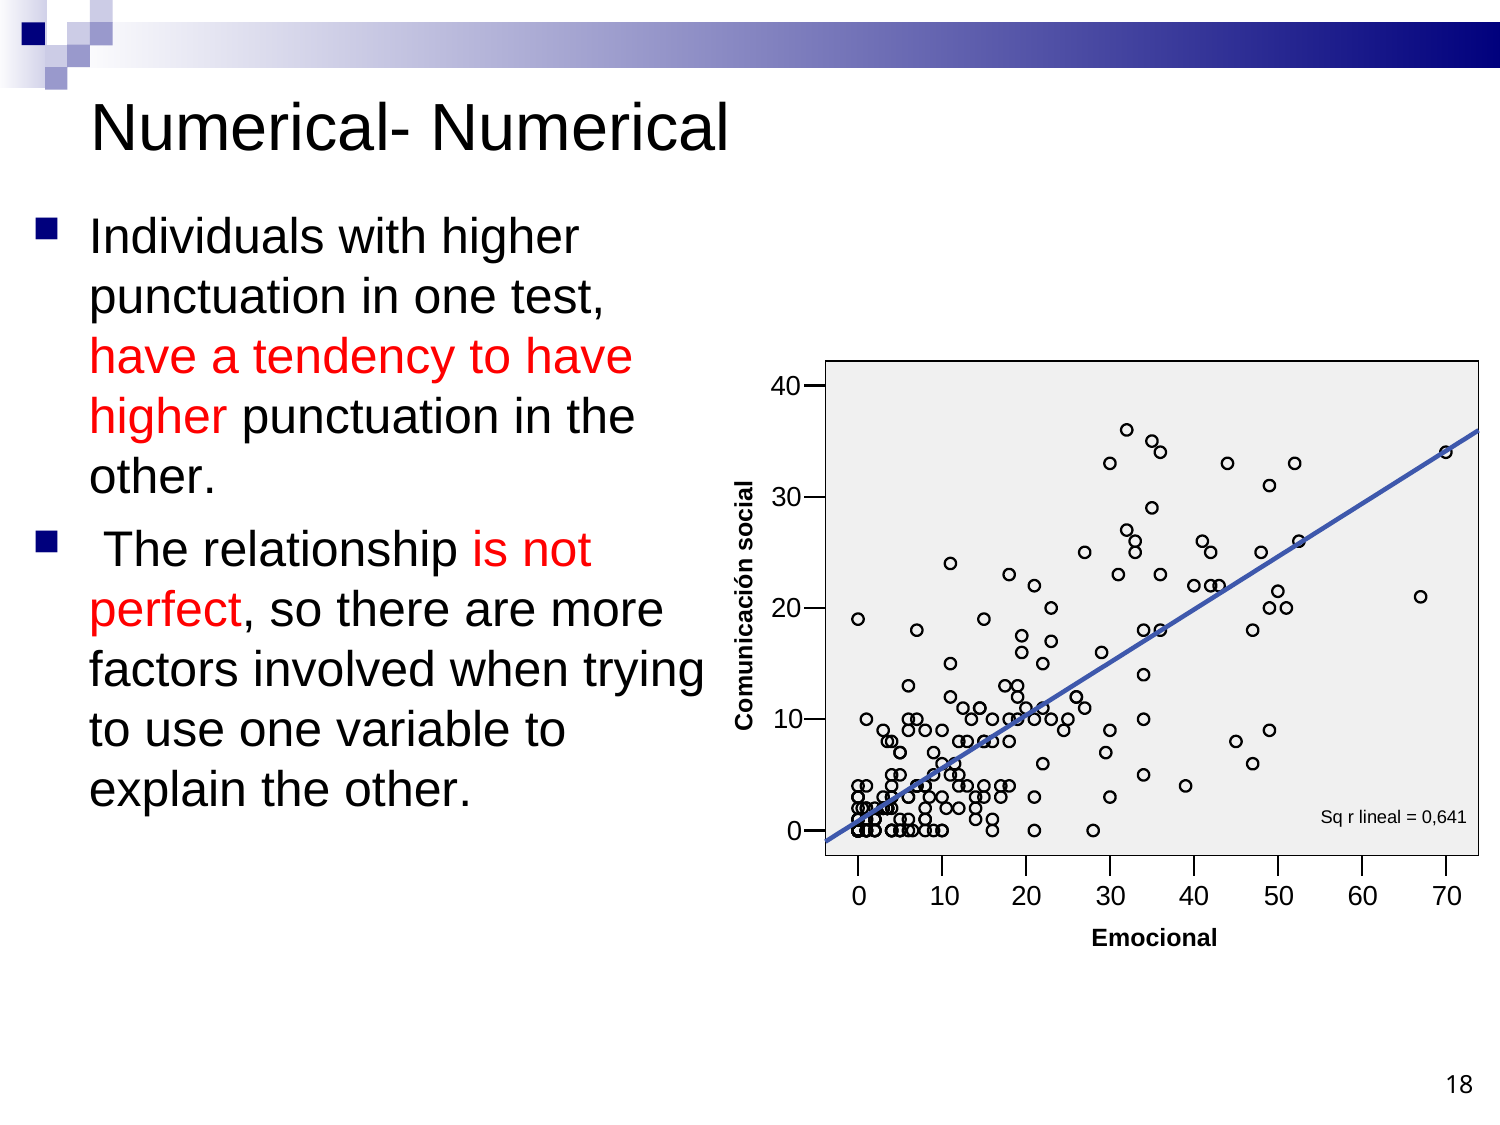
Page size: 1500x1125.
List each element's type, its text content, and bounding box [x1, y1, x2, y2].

list Individuals with higher punctuation in one test, have a tendency to have higher punctuation in the other. The relationship is not perfect, so there are more factors involved when trying to use one variable to explain the other. [17, 196, 727, 905]
text_box [702, 339, 1500, 978]
text_box <número> [1139, 1070, 1489, 1110]
title Numerical- Numerical [75, 75, 1426, 173]
